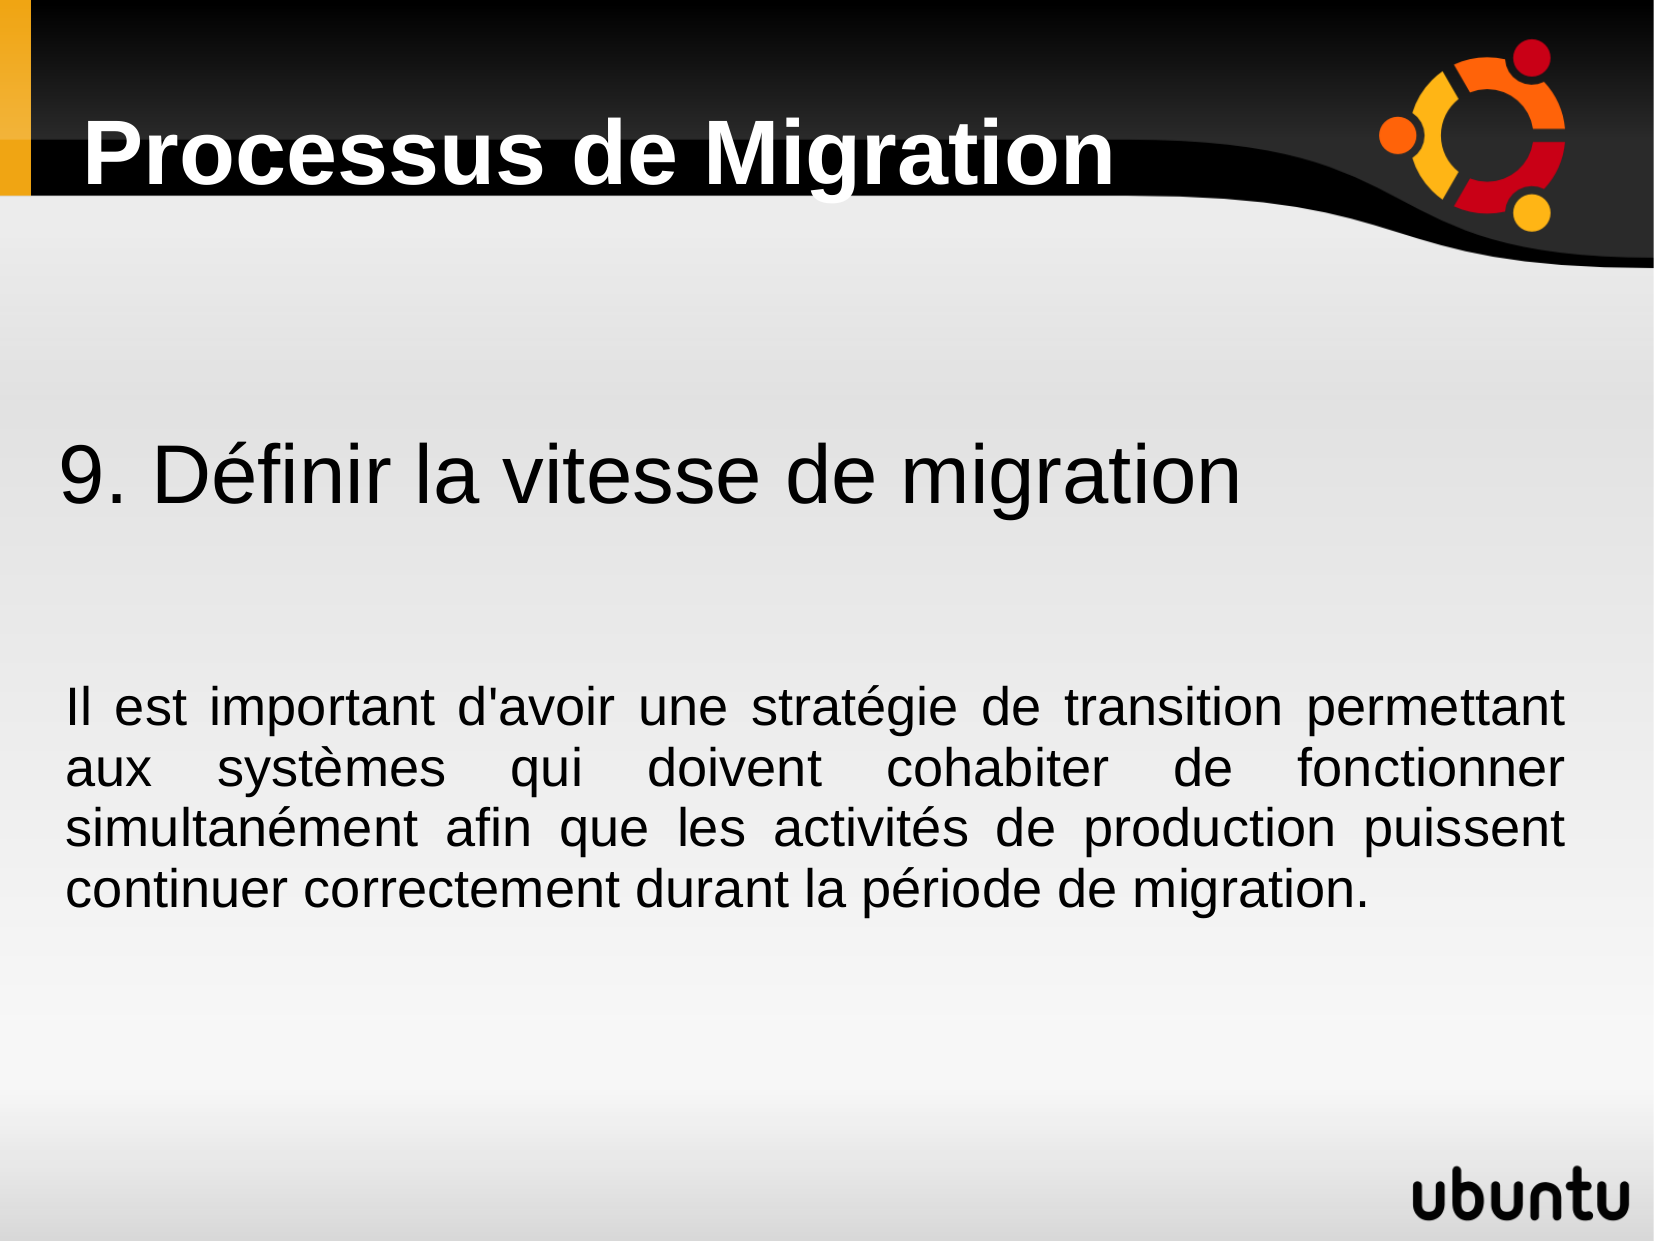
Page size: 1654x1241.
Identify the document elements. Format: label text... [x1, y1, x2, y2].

text_box Il est important d'avoir une stratégie de transition permettant aux systèmes qui doivent cohabiter de fonctionner simultanément afin que les activités de production puissent continuer correctement durant la période de migration. [50, 669, 1583, 954]
title Processus de Migration [82, 49, 1571, 257]
text_box 9. Définir la vitesse de migration [59, 417, 1576, 532]
picture [0, 0, 1654, 1241]
